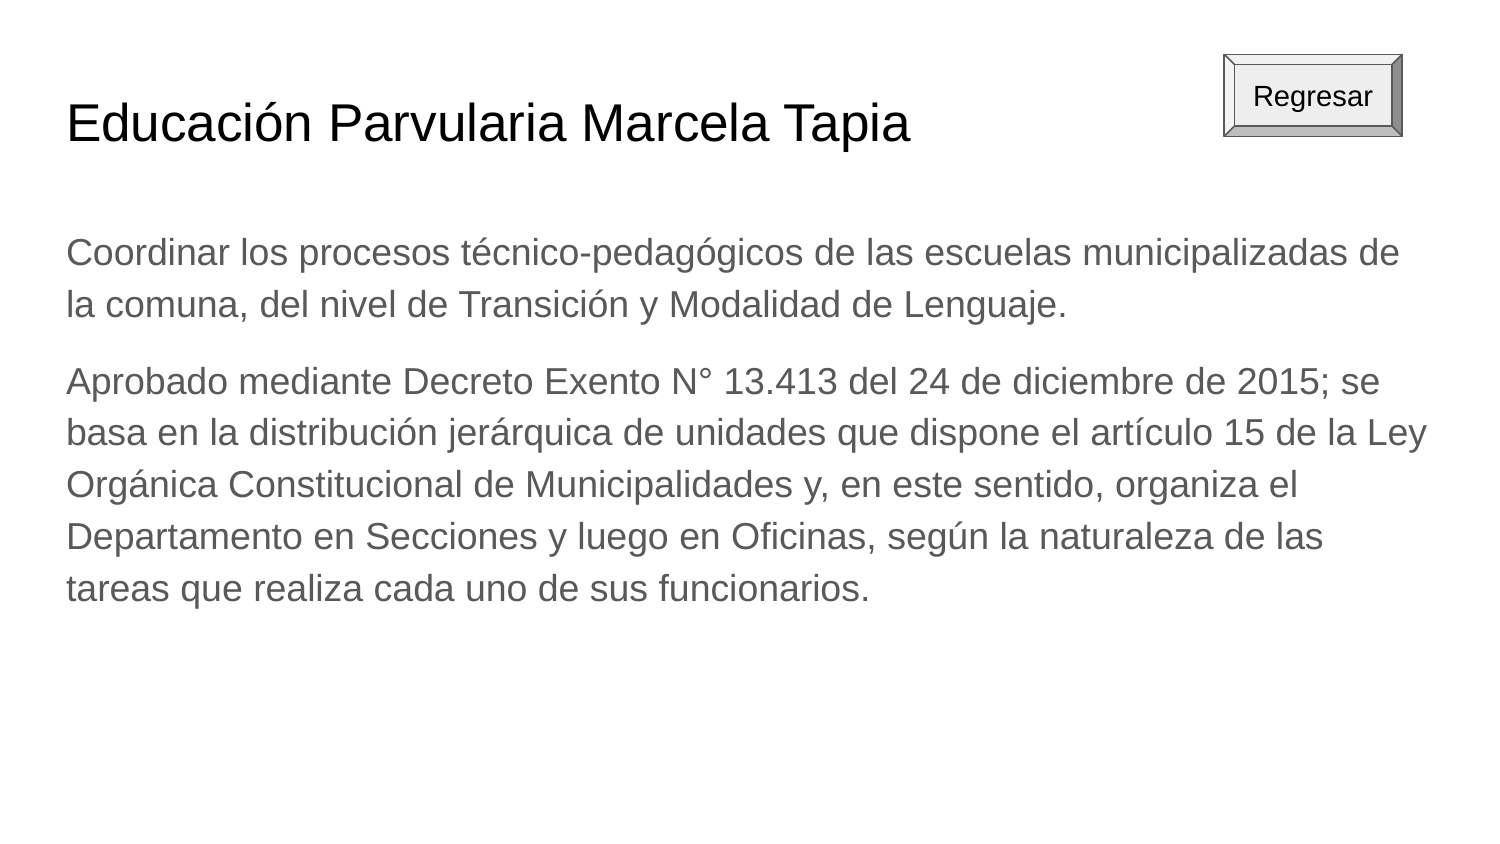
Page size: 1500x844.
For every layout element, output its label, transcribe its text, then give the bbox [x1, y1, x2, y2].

text_box Regresar [1235, 65, 1391, 126]
list Política docente Coordinar los procesos técnico-pedagógicos de las escuelas municipalizadas de la comuna, del nivel de Transición y Modalidad de Lenguaje. Aprobado mediante Decreto Exento N° 13.413 del 24 de diciembre de 2015; se basa en la distribución jerárquica de unidades que dispone el artículo 15 de la Ley Orgánica Constitucional de Municipalidades y, en este sentido, organiza el Departamento en Secciones y luego en Oficinas, según la naturaleza de las tareas que realiza cada uno de sus funcionarios. [51, 189, 1449, 750]
title Educación Parvularia Marcela Tapia [51, 72, 1449, 167]
